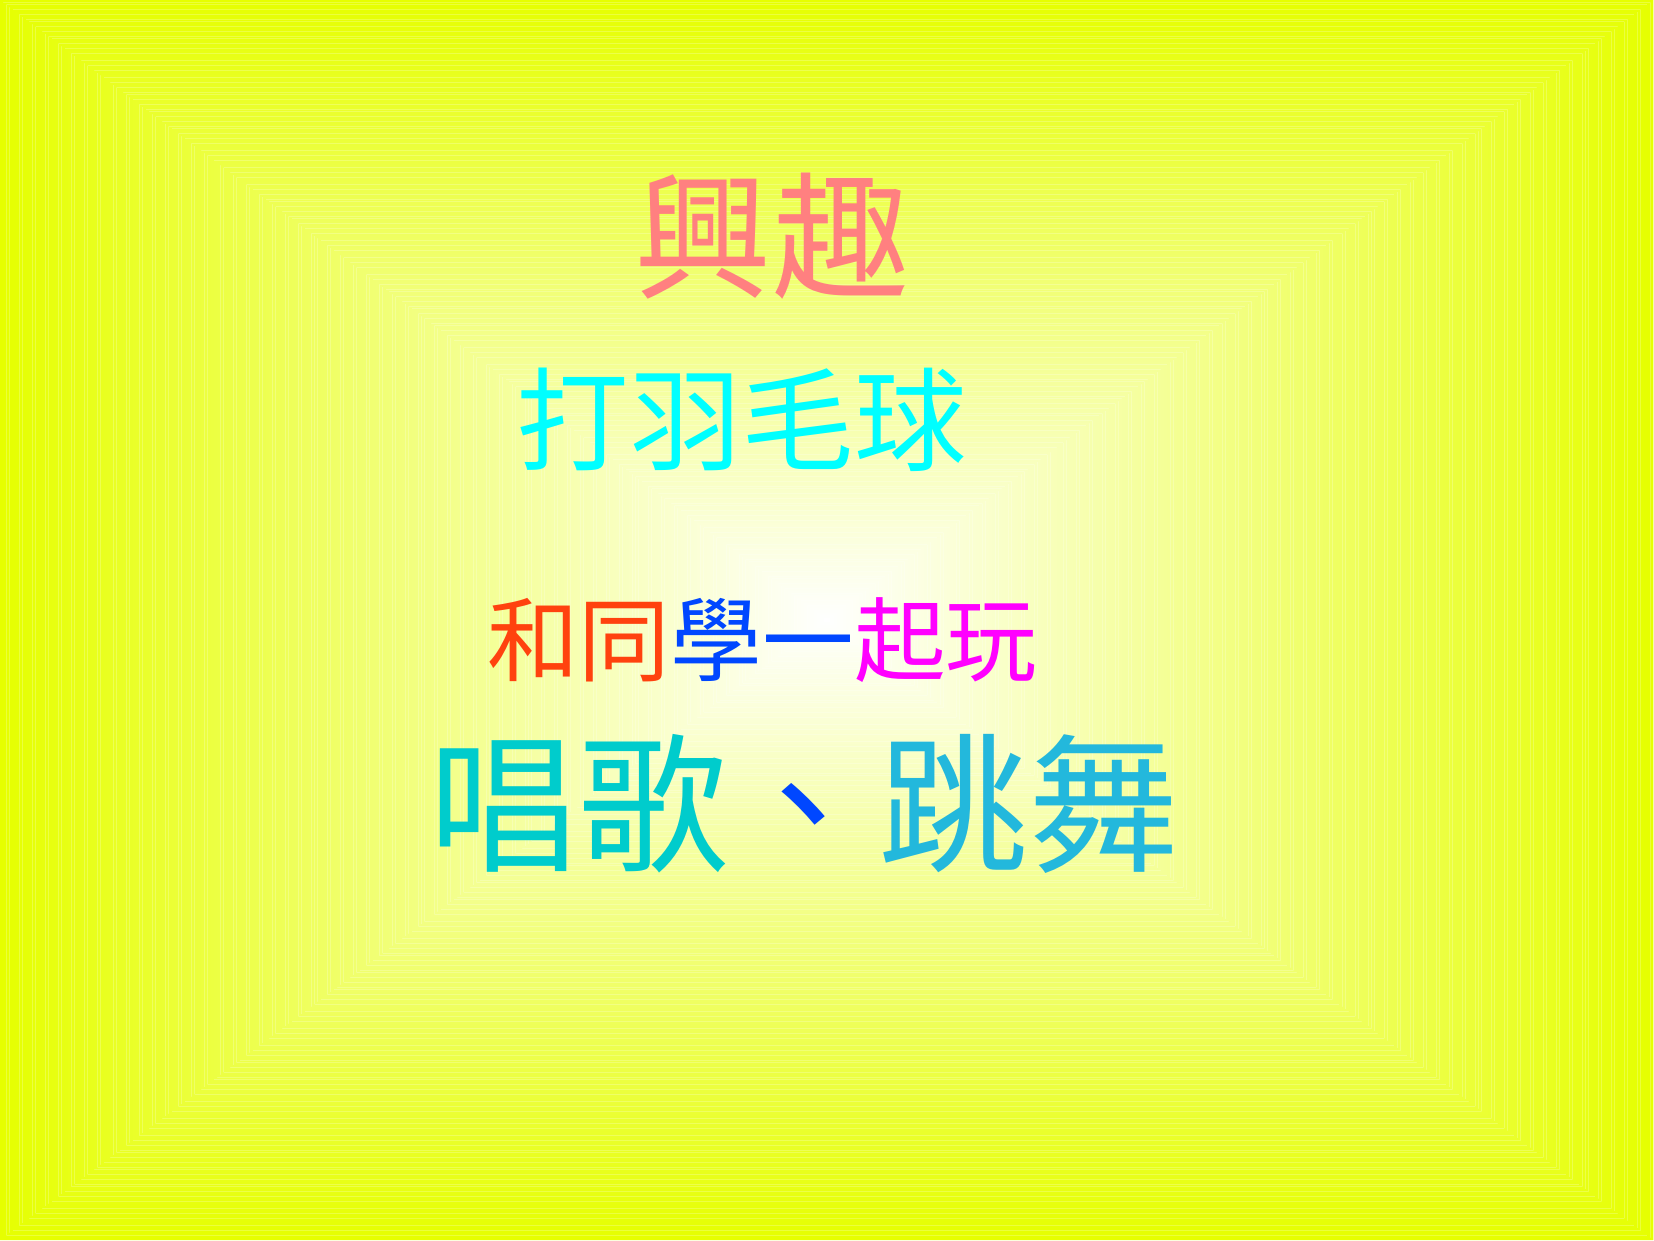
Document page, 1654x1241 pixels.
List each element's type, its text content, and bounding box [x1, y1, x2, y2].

text_box 唱歌、跳舞 [413, 679, 1211, 844]
text_box 打羽毛球 [501, 324, 1004, 453]
text_box 興趣 [620, 121, 945, 302]
text_box 和同學一起玩 [472, 561, 1063, 668]
picture [88, 590, 325, 827]
picture [1122, 236, 1359, 414]
